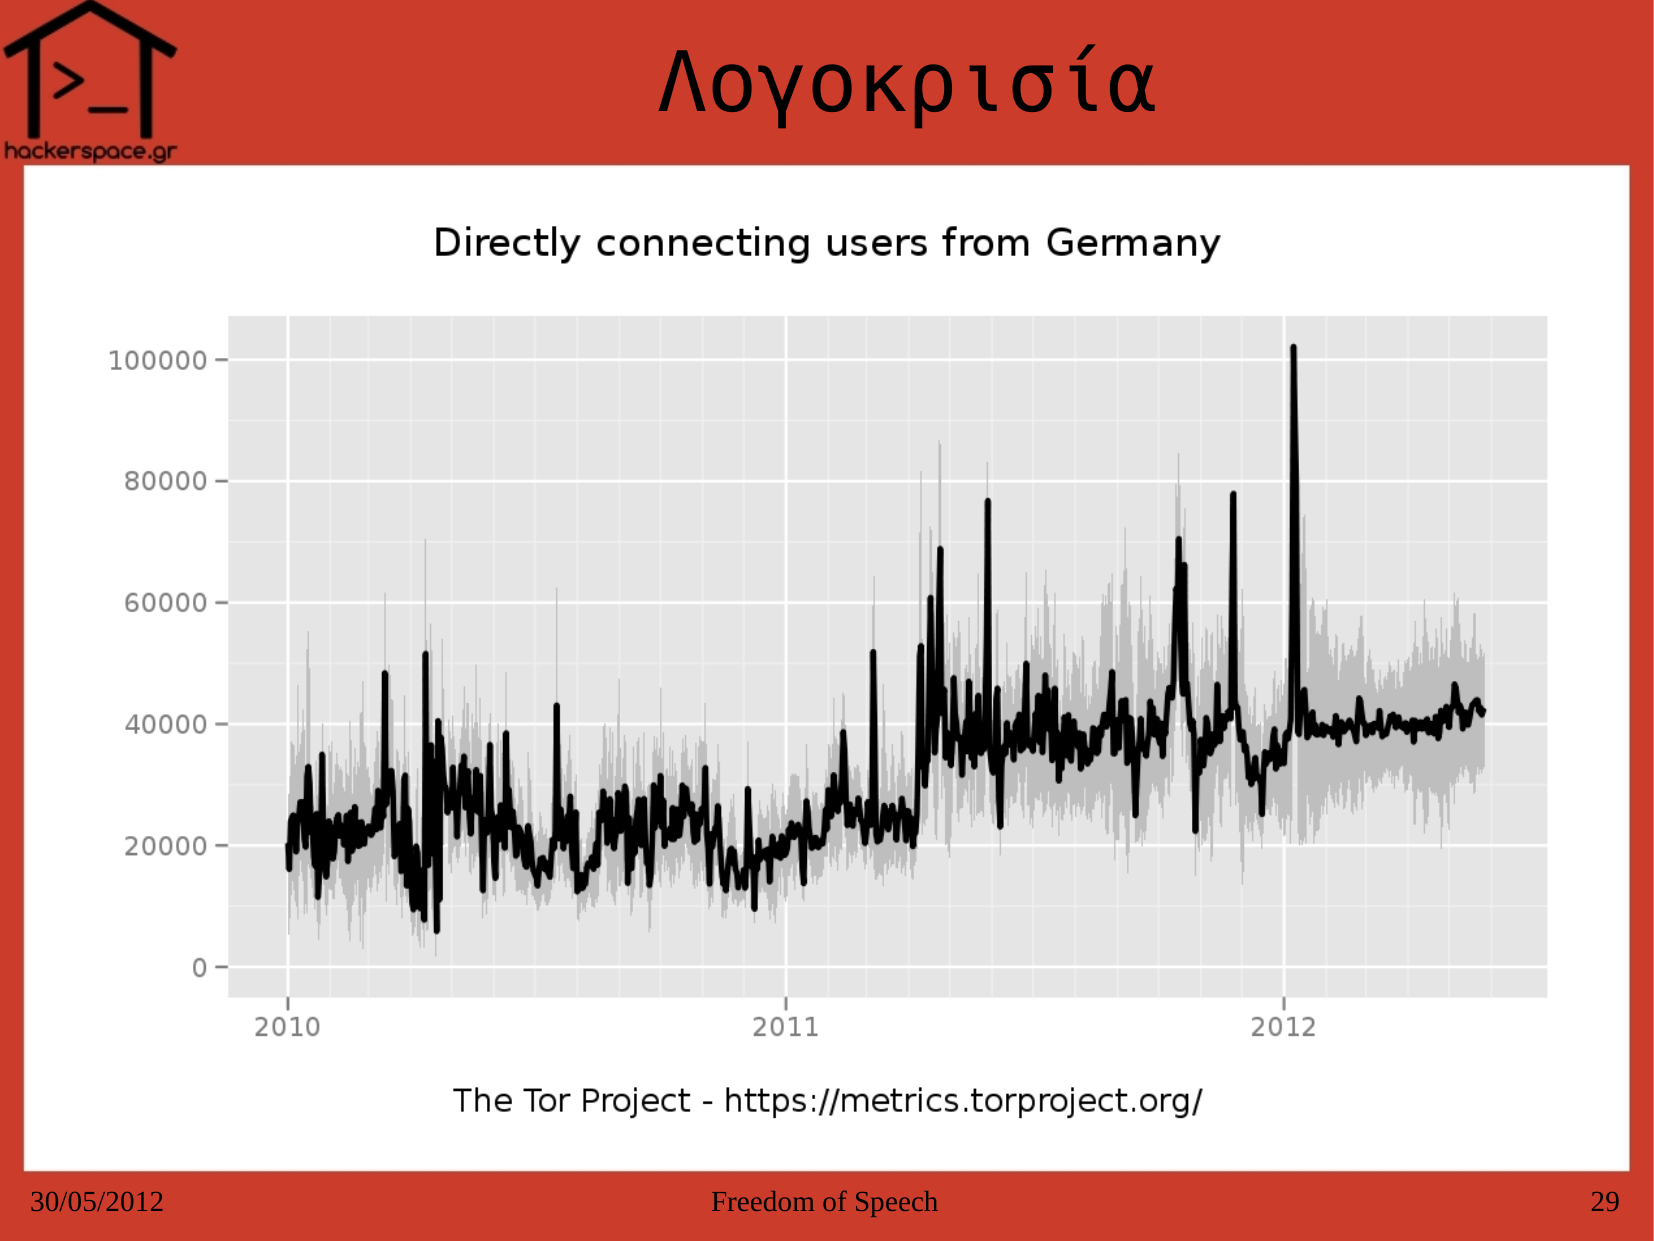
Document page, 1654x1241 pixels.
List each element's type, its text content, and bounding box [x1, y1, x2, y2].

picture [0, 0, 1654, 1241]
title Λογοκρισία [195, 15, 1621, 151]
